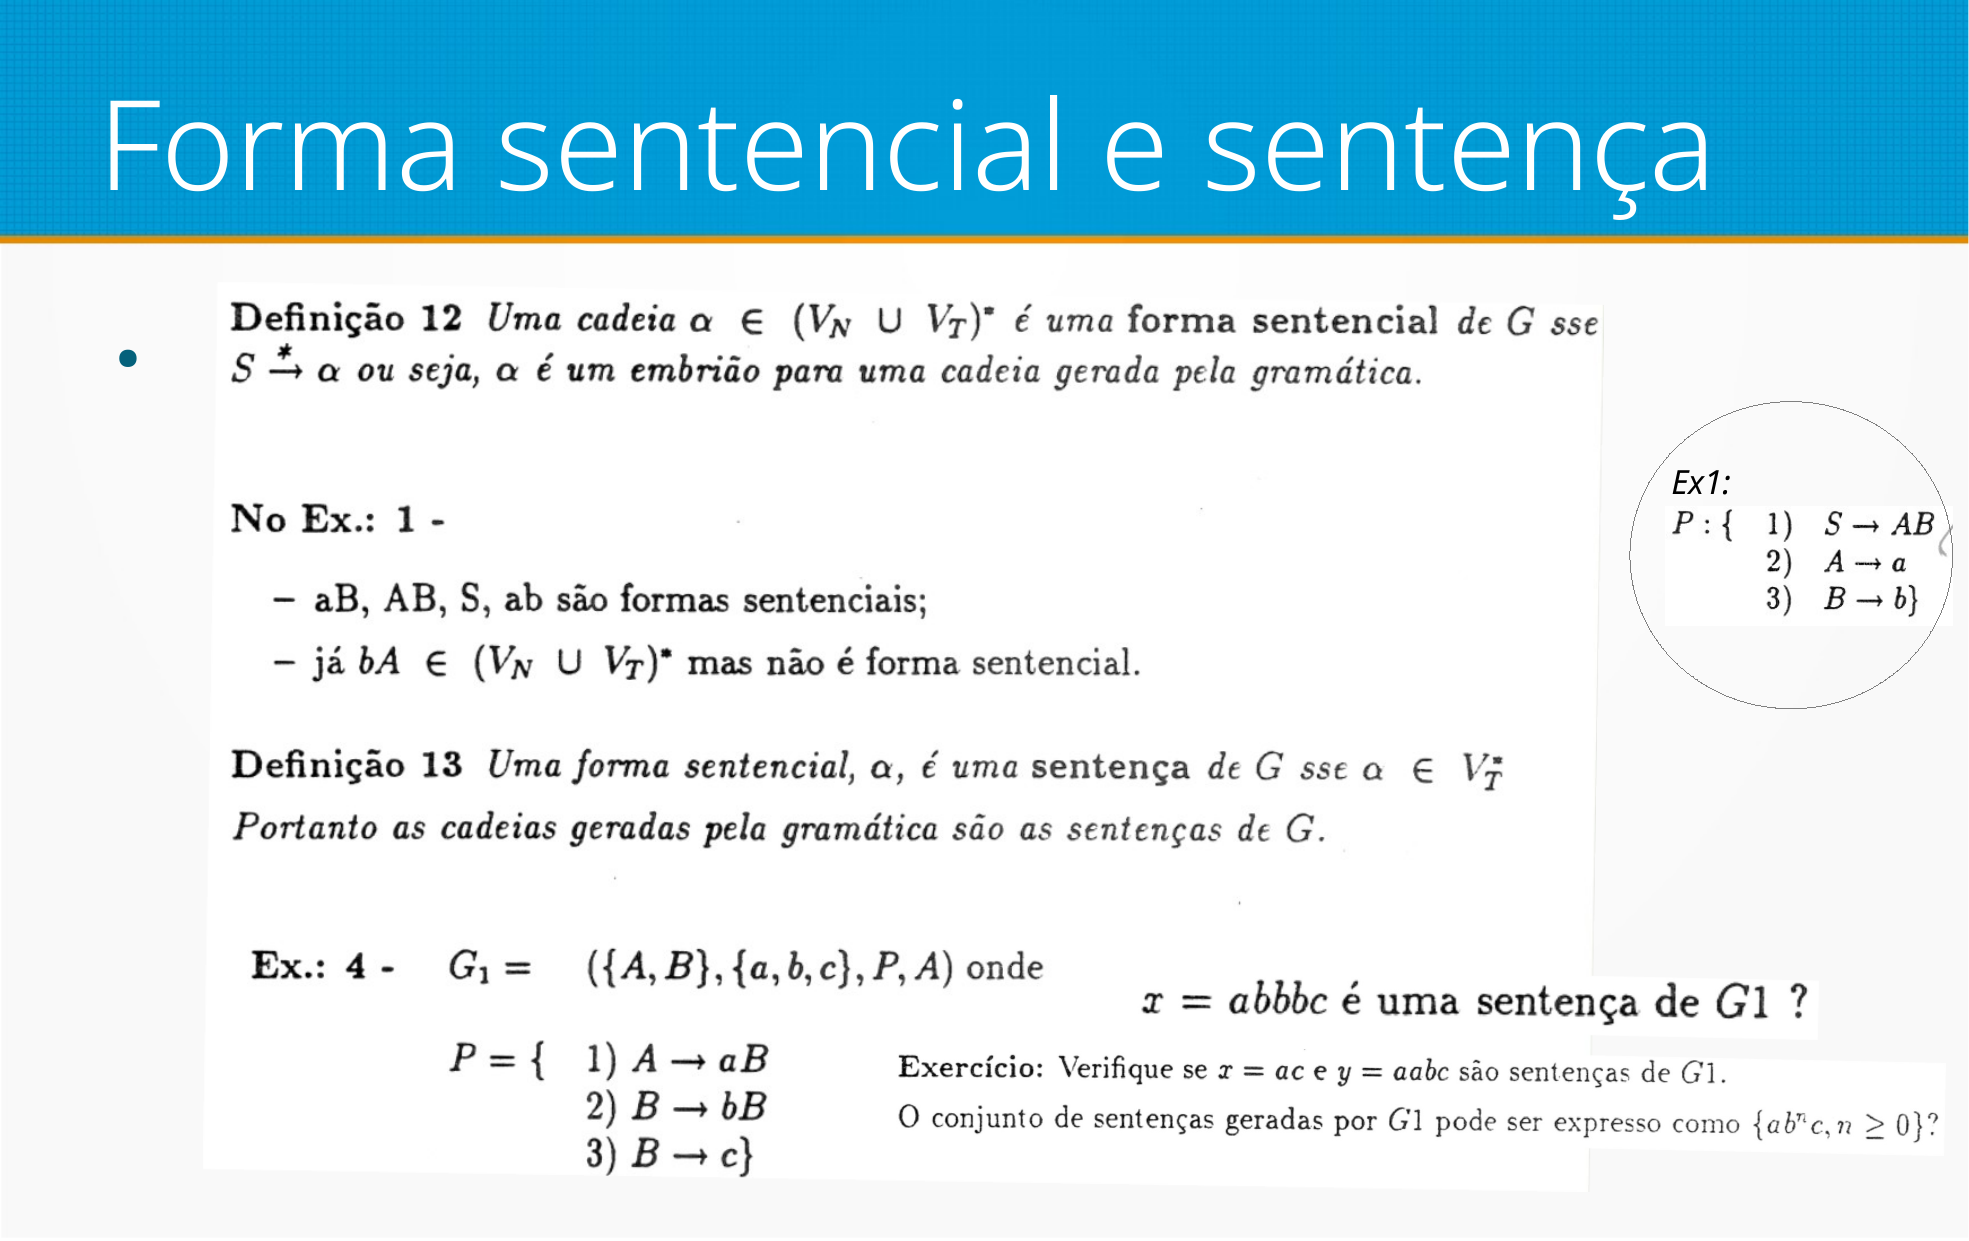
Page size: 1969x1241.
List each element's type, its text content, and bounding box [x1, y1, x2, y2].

list [98, 315, 216, 1081]
list [1593, 315, 1861, 1060]
picture [0, 233, 1969, 1241]
title Forma sentencial e sentença [98, 19, 1870, 227]
text_box Ex1: [1665, 456, 1914, 507]
